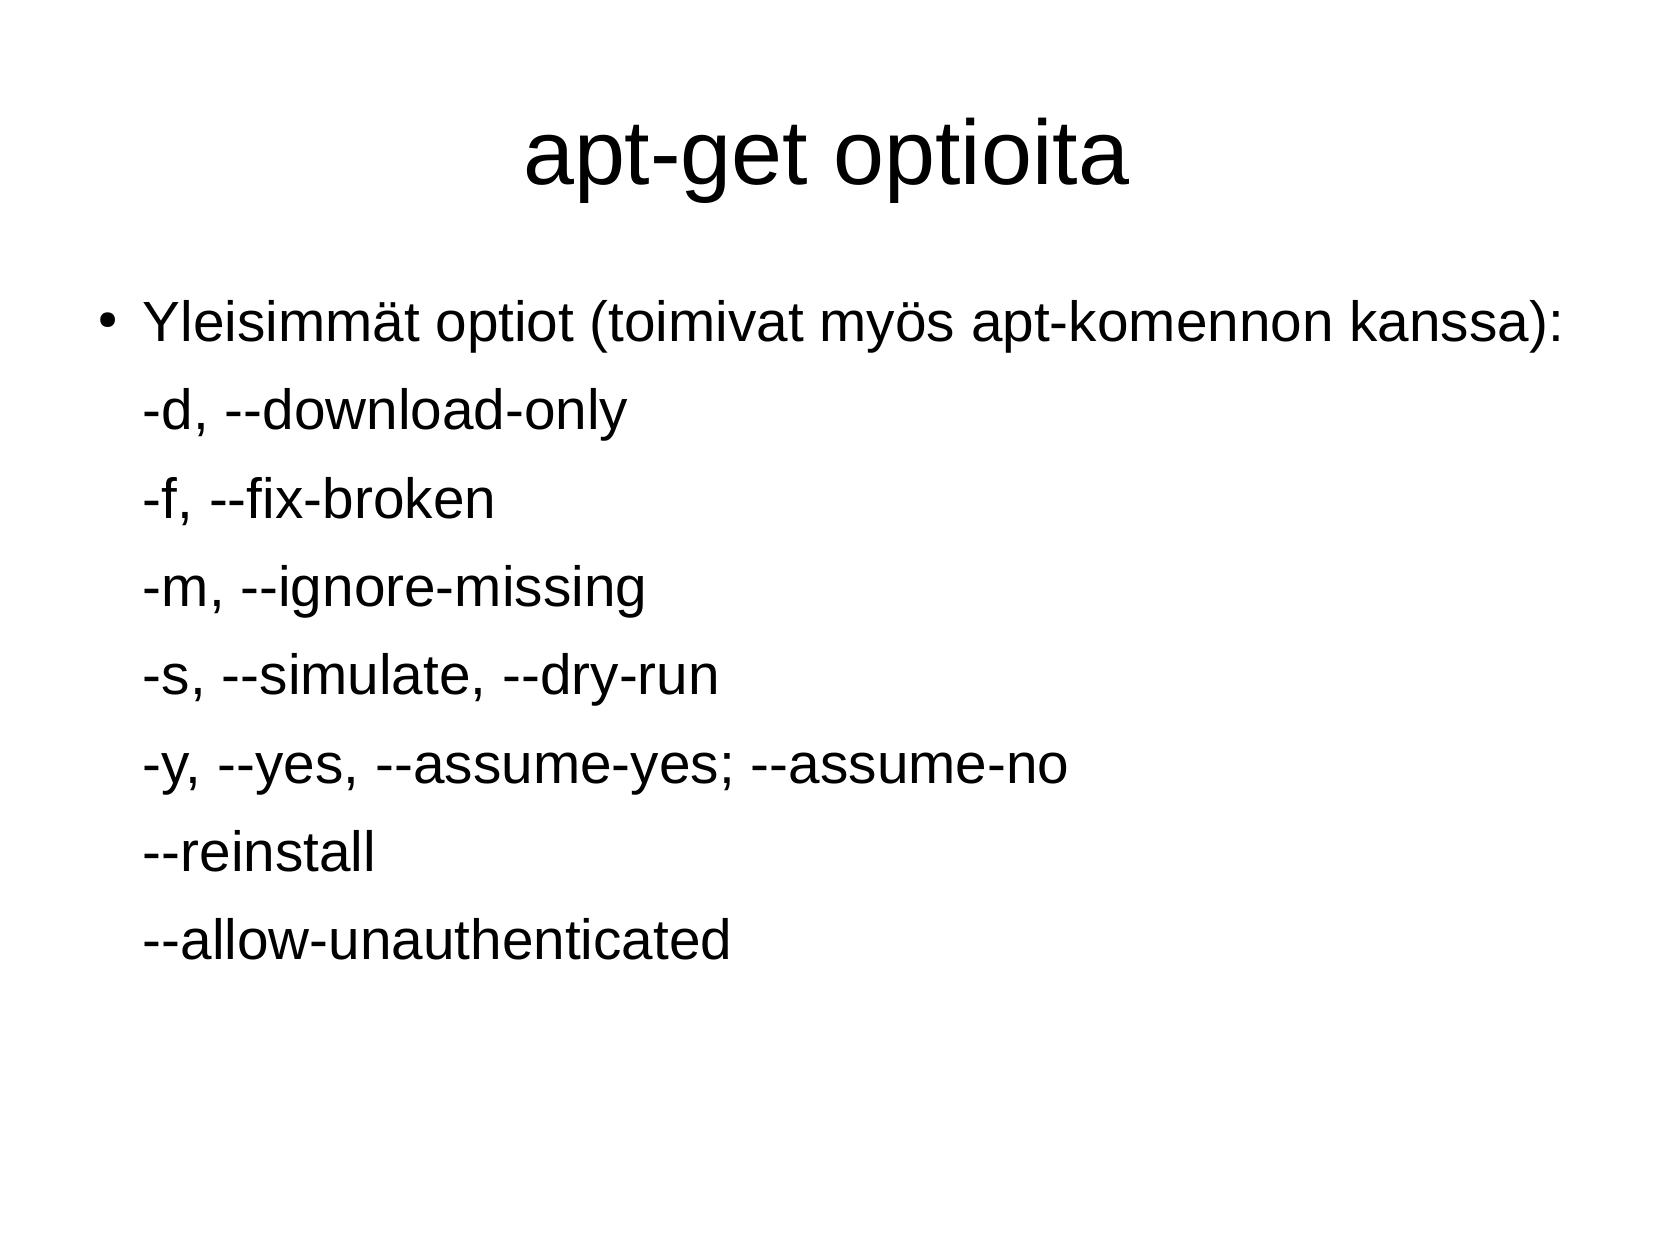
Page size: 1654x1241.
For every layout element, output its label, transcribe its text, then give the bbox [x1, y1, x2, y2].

list Yleisimmät optiot (toimivat myös apt-komennon kanssa): -d, --download-only -f, --fix-broken -m, --ignore-missing -s, --simulate, --dry-run -y, --yes, --assume-yes; --assume-no --reinstall --allow-unauthenticated [82, 290, 1571, 1010]
title apt-get optioita [82, 49, 1571, 257]
